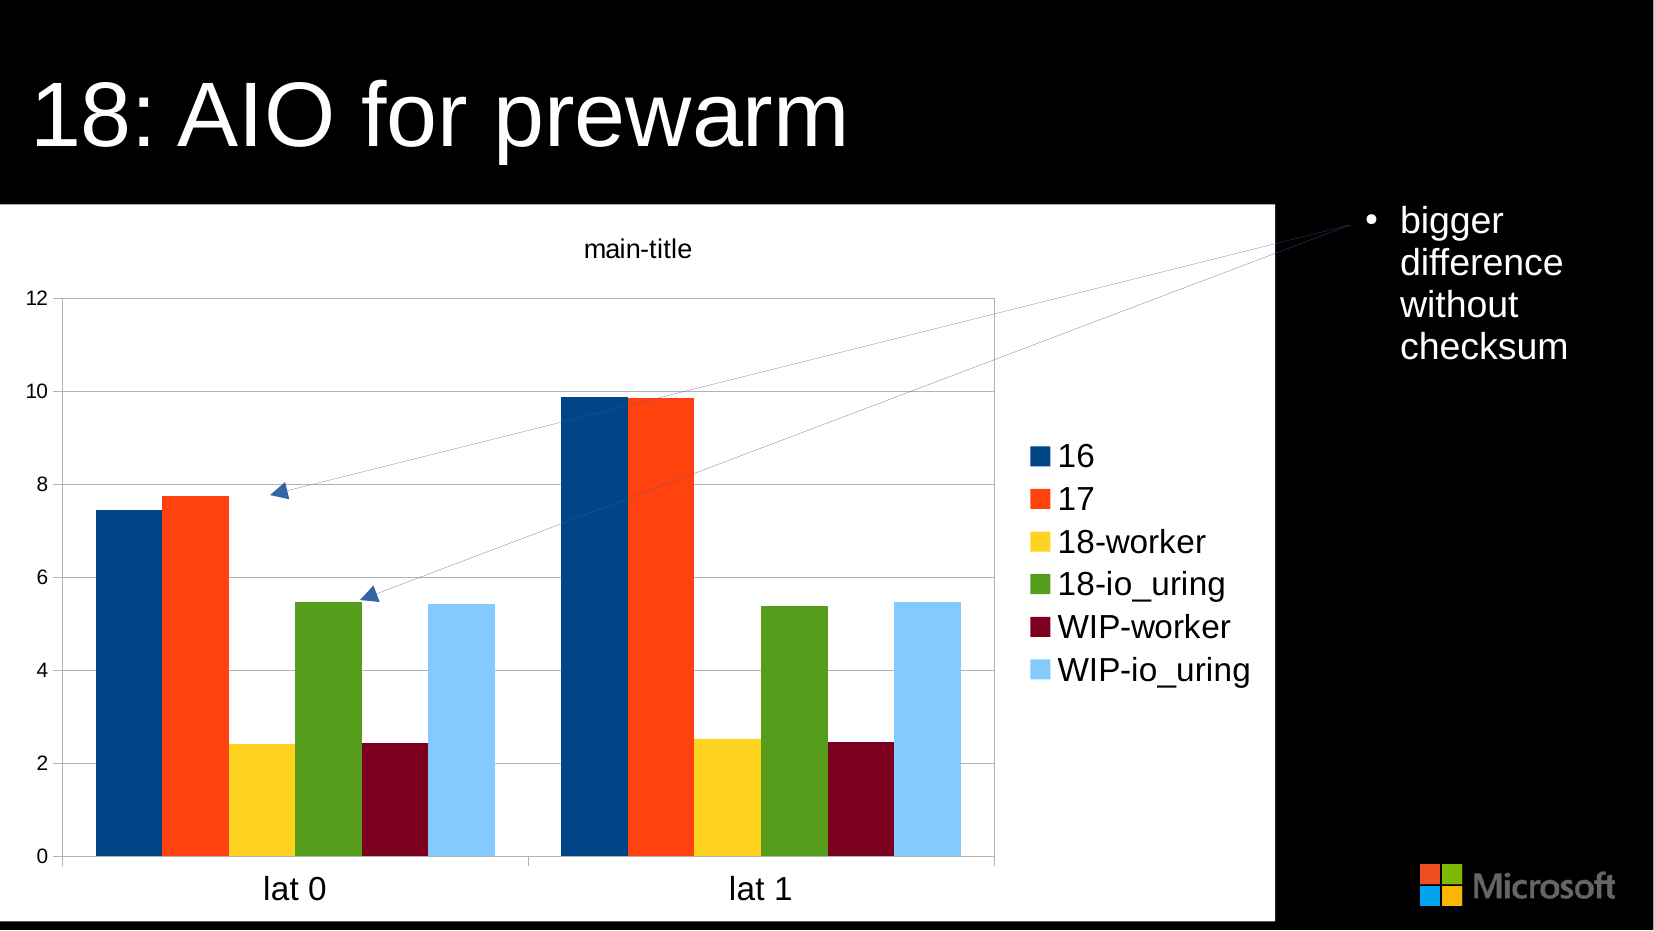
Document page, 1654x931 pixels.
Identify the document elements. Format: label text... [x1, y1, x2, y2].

chart [0, 204, 1276, 922]
text_box bigger difference without checksum [1350, 192, 1651, 931]
title 18: AIO for prewarm [30, 37, 1621, 193]
